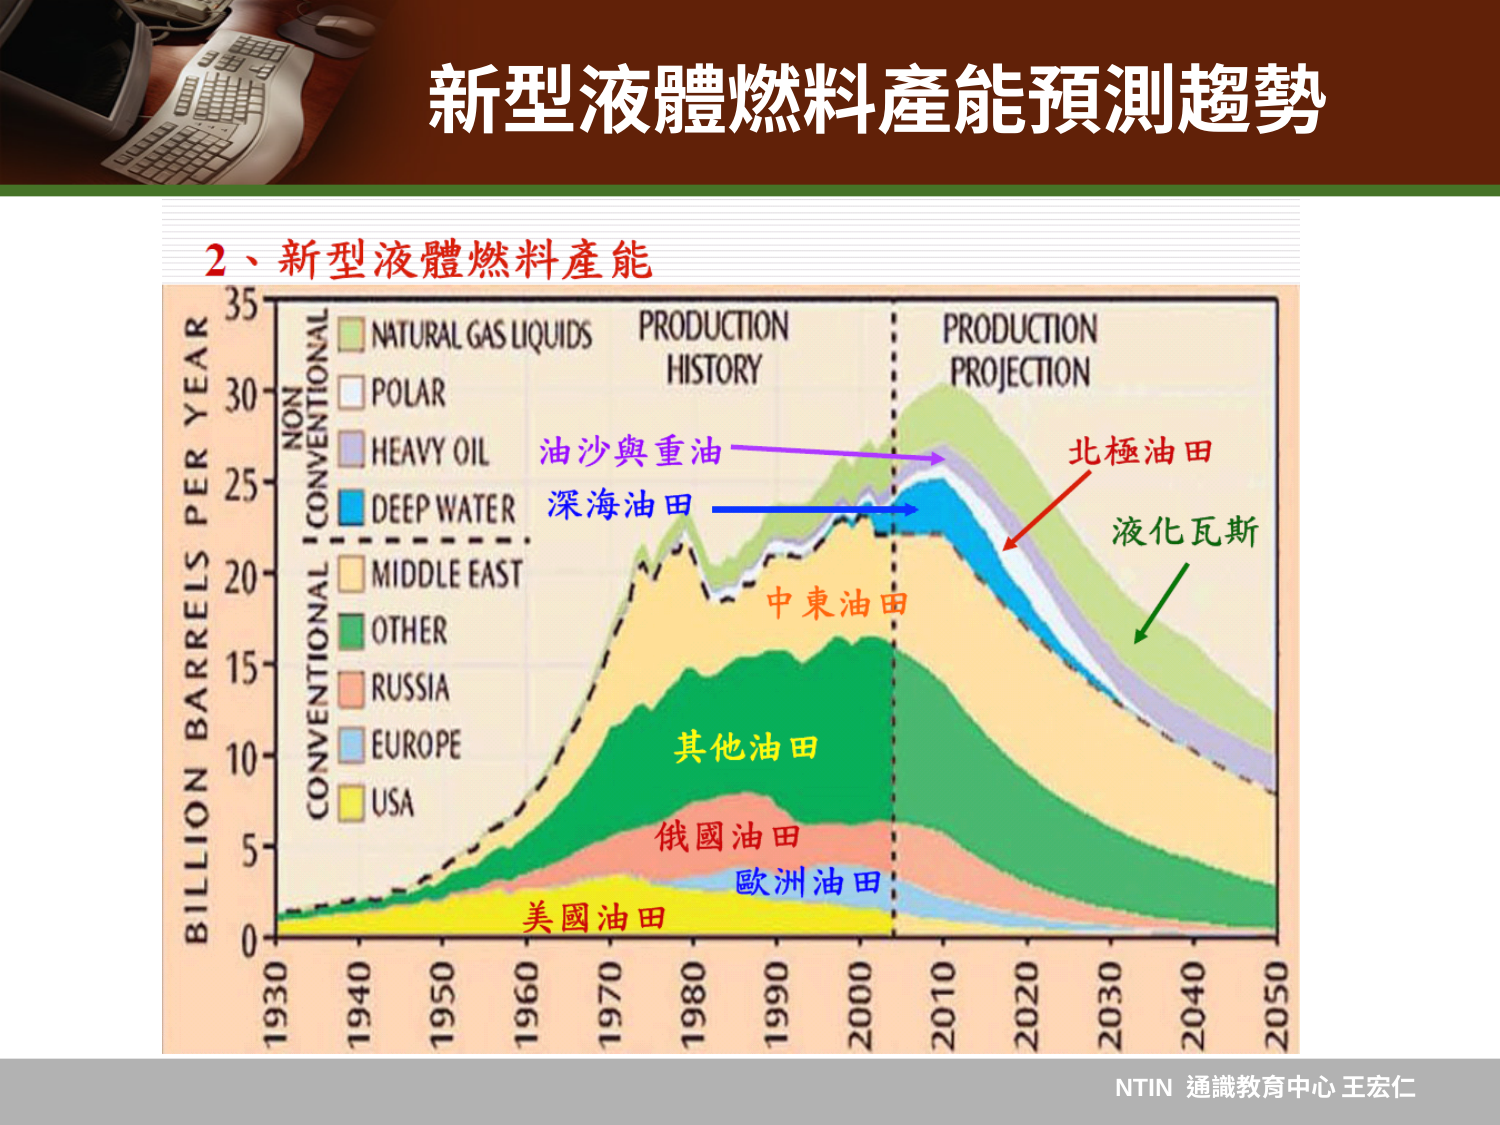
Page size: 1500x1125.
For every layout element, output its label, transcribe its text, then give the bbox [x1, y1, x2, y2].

chart [162, 200, 1300, 1054]
picture [0, 0, 1500, 184]
title 新型液體燃料產能預測趨勢 [412, 45, 1500, 138]
text_box NTIN 通識教育中心 王宏仁 [962, 1063, 1438, 1114]
